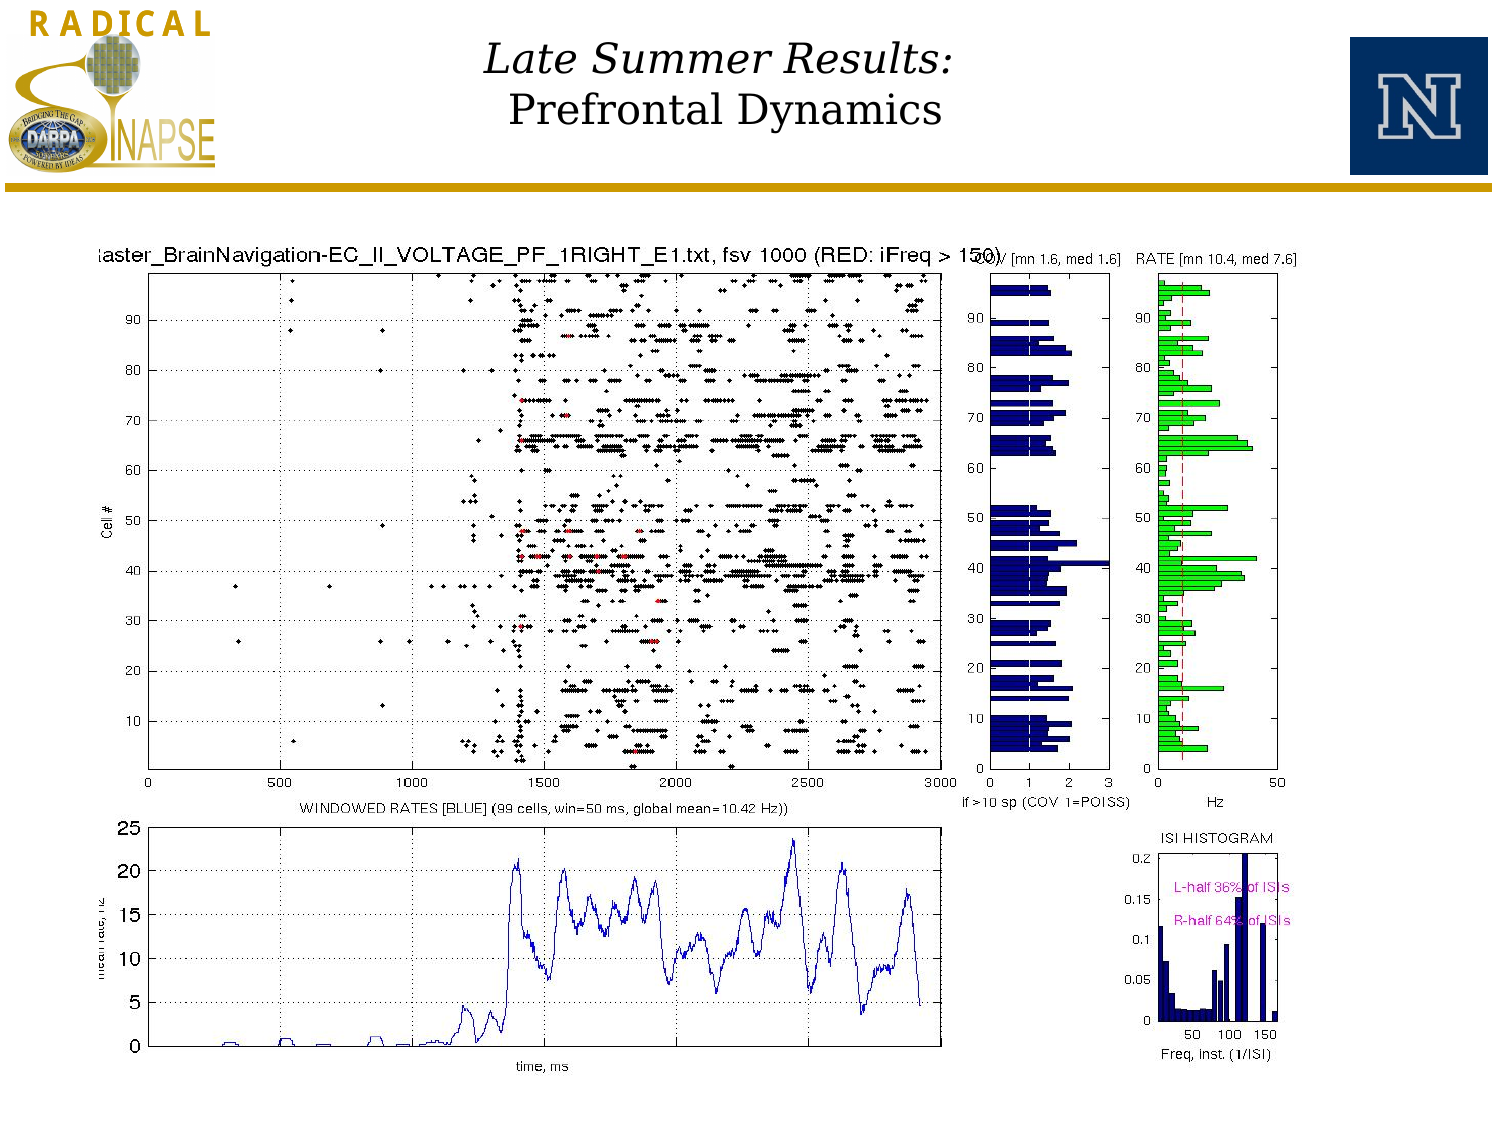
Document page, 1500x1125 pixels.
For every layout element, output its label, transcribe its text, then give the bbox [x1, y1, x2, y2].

picture [99, 239, 1327, 1079]
picture [1350, 37, 1488, 175]
text_box Late Summer Results: Prefrontal Dynamics [112, 24, 1339, 113]
